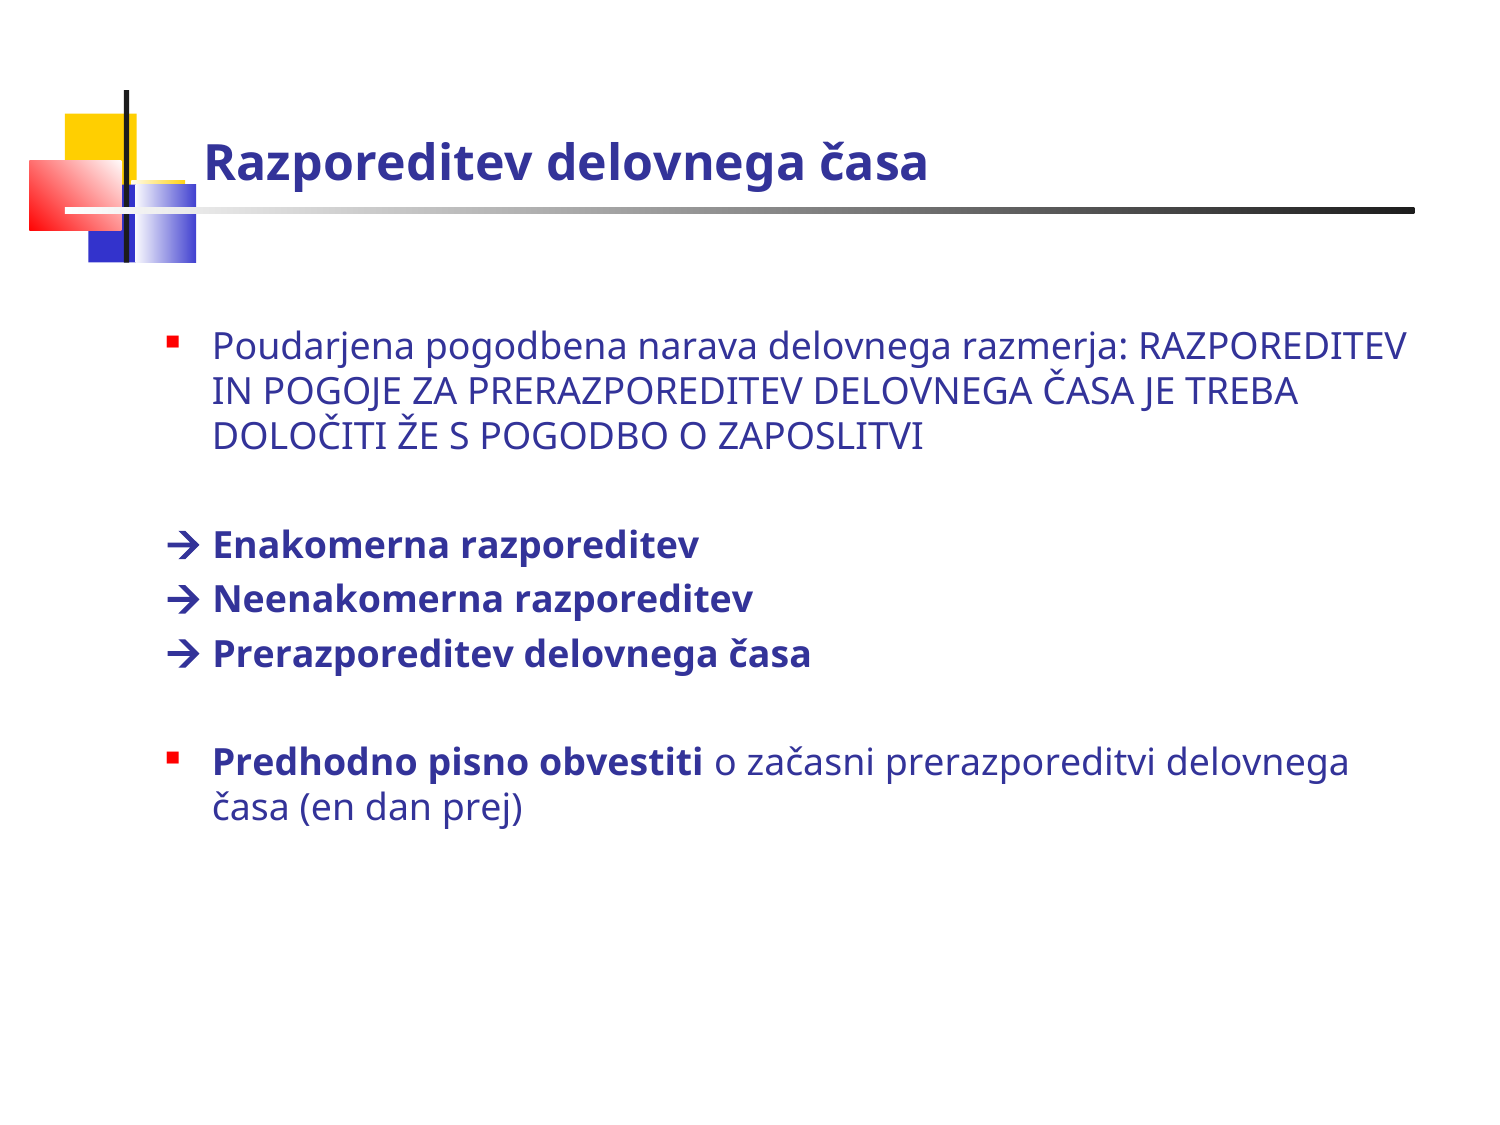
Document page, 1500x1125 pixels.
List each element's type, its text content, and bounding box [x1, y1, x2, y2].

title Razporeditev delovnega časa [188, 35, 1468, 199]
list Poudarjena pogodbena narava delovnega razmerja: RAZPOREDITEV IN POGOJE ZA PRERAZPOREDITEV DELOVNEGA ČASA JE TREBA DOLOČITI ŽE S POGODBO O ZAPOSLITVI  Enakomerna razporeditev  Neenakomerna razporeditev  Prerazporeditev delovnega časa Predhodno pisno obvestiti o začasni prerazporeditvi delovnega časa (en dan prej) [75, 255, 1426, 1005]
